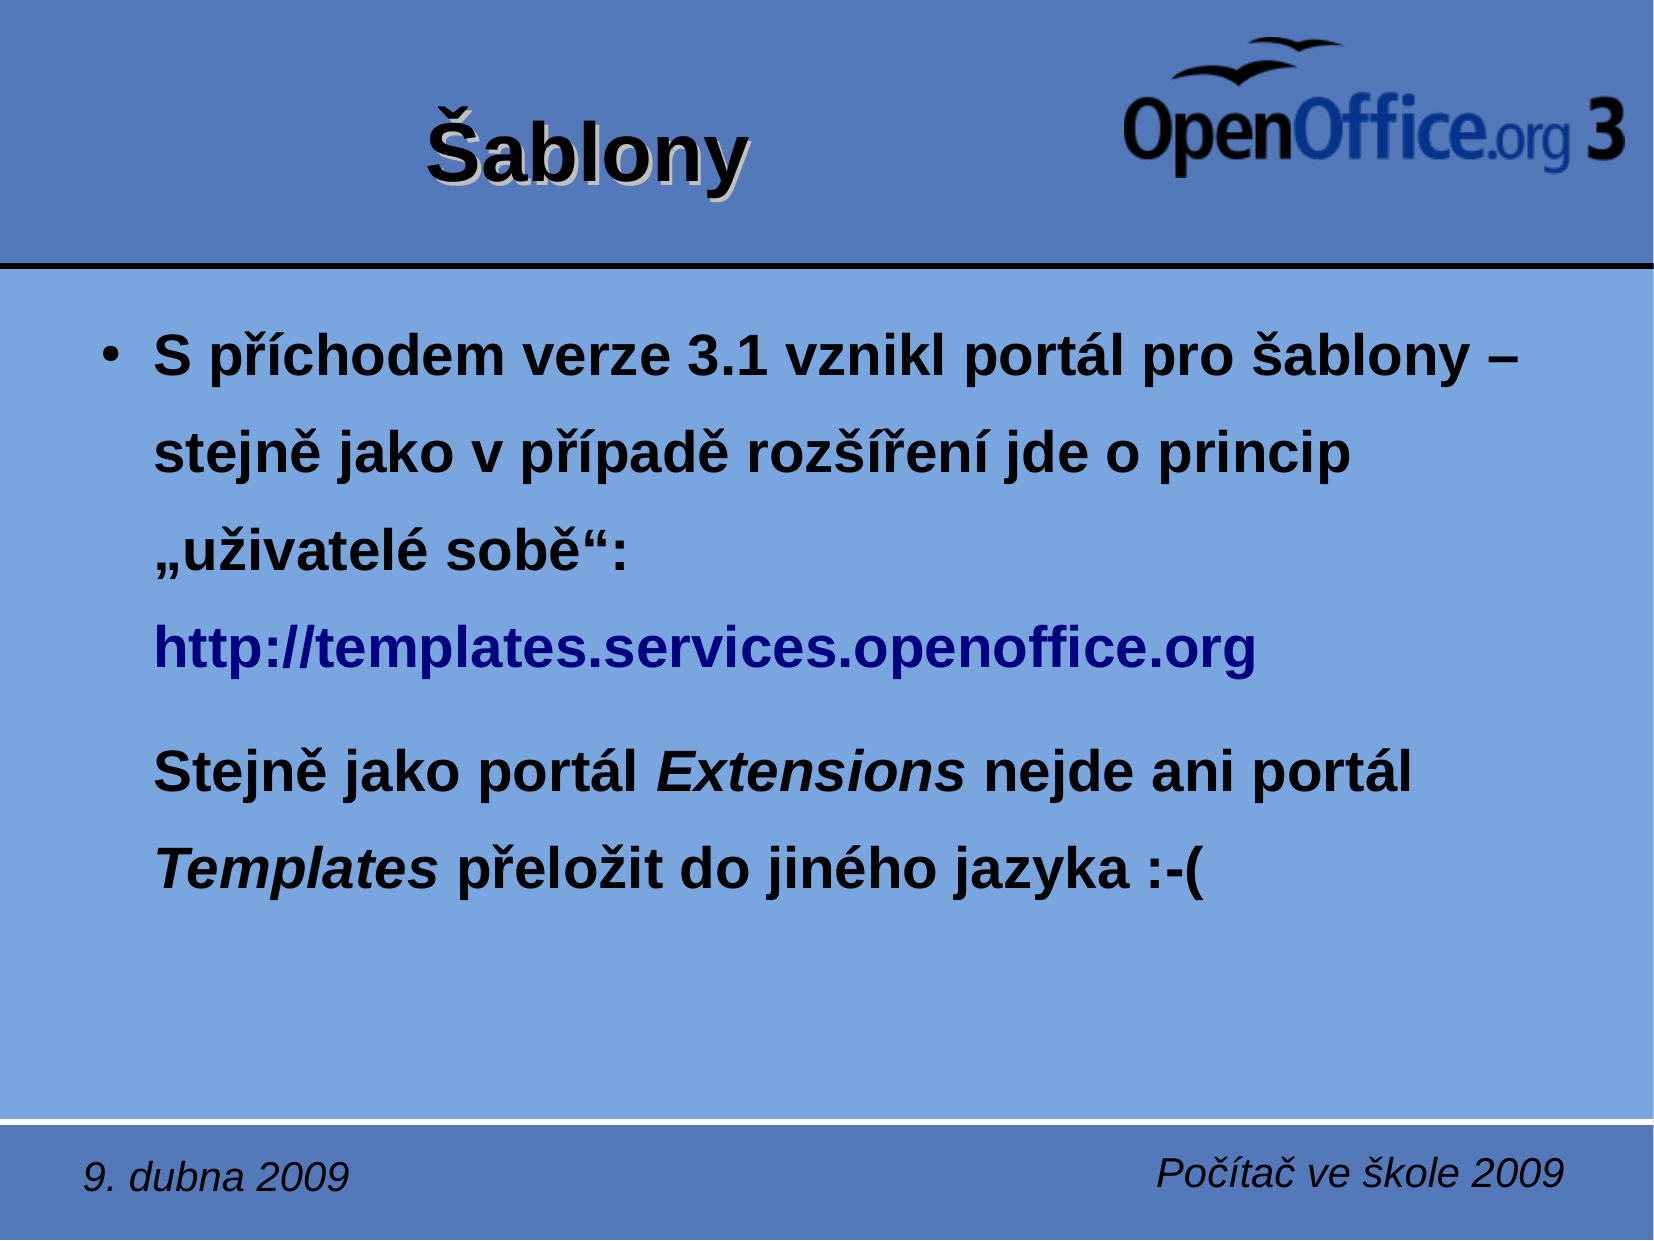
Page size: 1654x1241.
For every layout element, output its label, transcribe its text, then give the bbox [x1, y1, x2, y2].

list S příchodem verze 3.1 vznikl portál pro šablony – stejně jako v případě rozšíření jde o princip „uživatelé sobě“: http://templates.services.openoffice.org Stejně jako portál Extensions nejde ani portál Templates přeložit do jiného jazyka :-( [82, 290, 1571, 1109]
picture [1124, 37, 1625, 178]
title Šablony [82, 56, 1093, 250]
